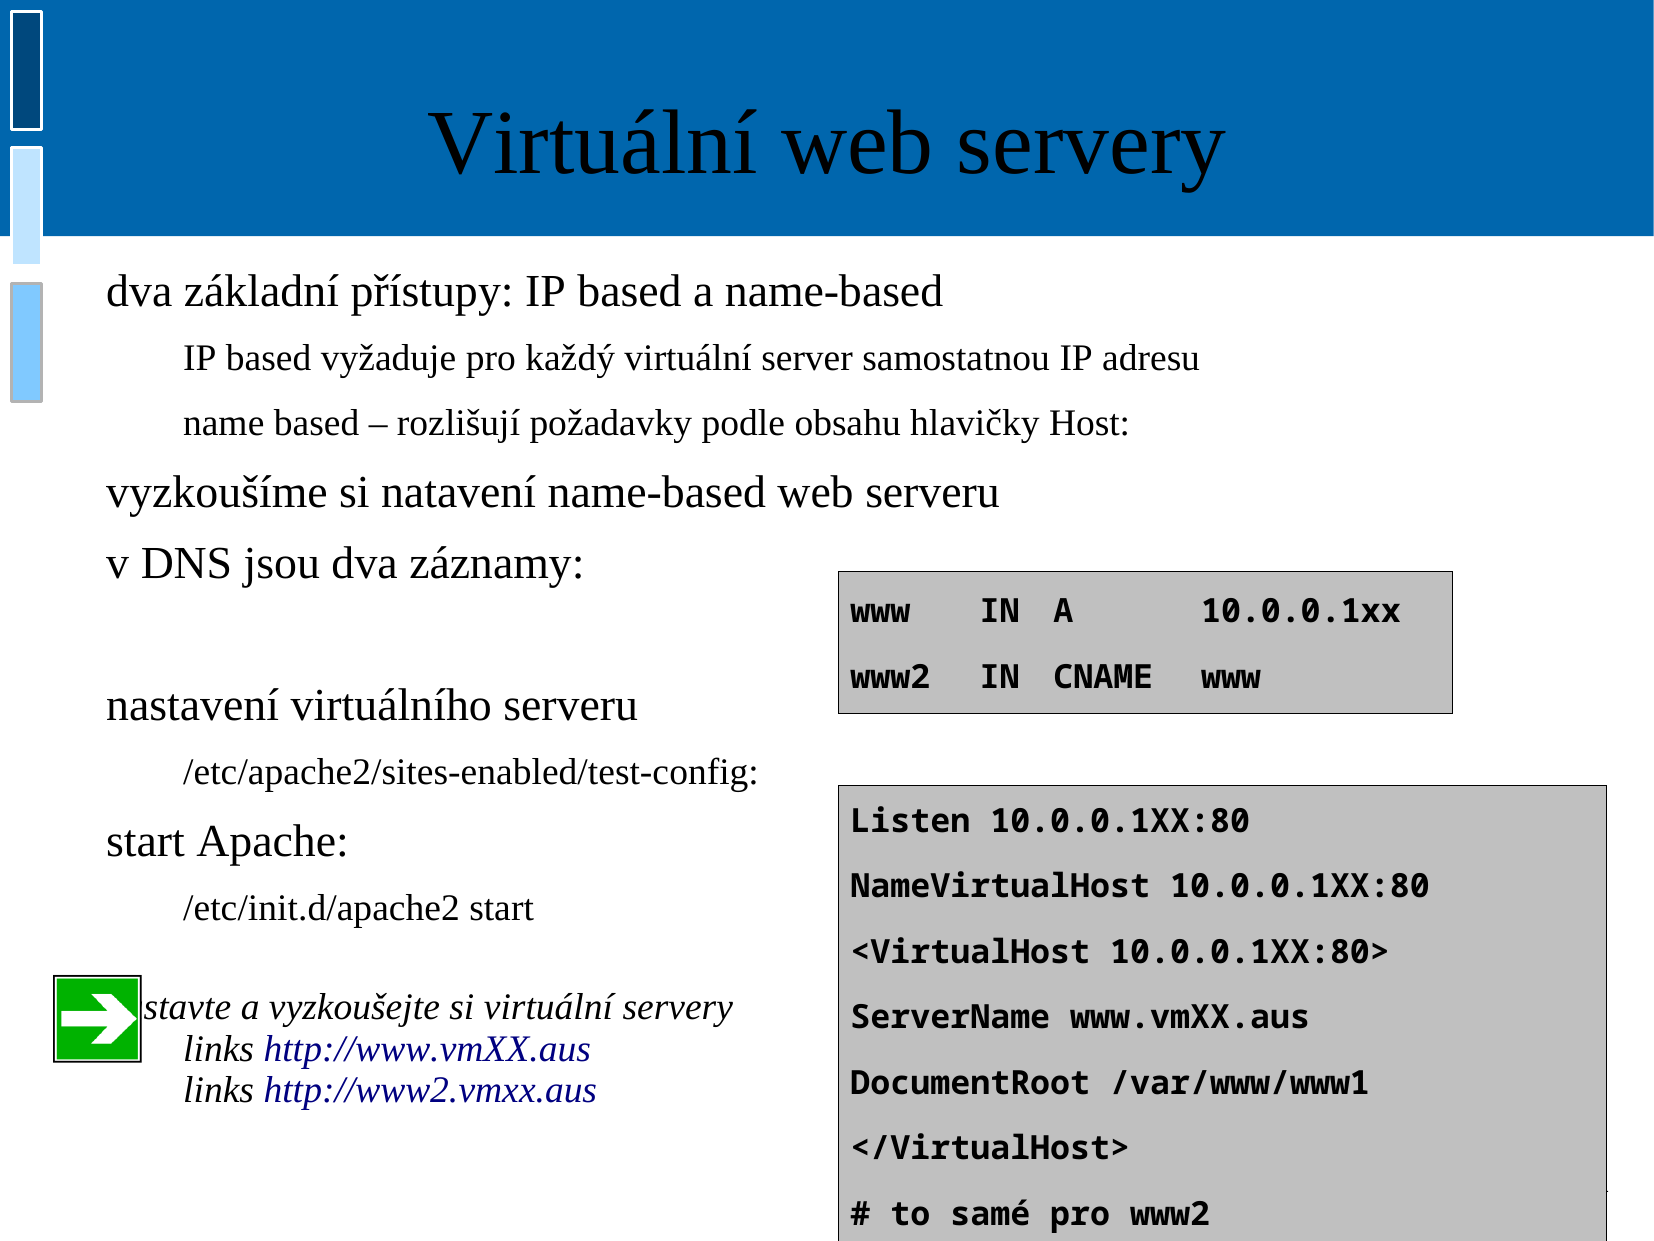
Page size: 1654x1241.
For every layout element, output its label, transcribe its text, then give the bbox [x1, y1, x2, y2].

text_box nastavte a vyzkoušejte si virtuální servery links http://www.vmXX.aus links http://www2.vmxx.aus [88, 986, 827, 1241]
title Virtuální web servery [121, 49, 1534, 237]
list Listen 10.0.0.1XX:80 NameVirtualHost 10.0.0.1XX:80 <VirtualHost 10.0.0.1XX:80> ServerName www.vmXX.aus DocumentRoot /var/www/www1 </VirtualHost> # to samé pro www2 [838, 785, 1607, 1209]
list www IN A 10.0.0.1xx www2 IN CNAME www [838, 571, 1453, 714]
list dva základní přístupy: IP based a name-based IP based vyžaduje pro každý virtuální server samostatnou IP adresu name based – rozlišují požadavky podle obsahu hlavičky Host: vyzkoušíme si natavení name-based web serveru v DNS jsou dva záznamy: nastavení virtuálního serveru /etc/apache2/sites-enabled/test-config: start Apache: /etc/init.d/apache2 start [88, 265, 1595, 1186]
picture [46, 968, 148, 1069]
